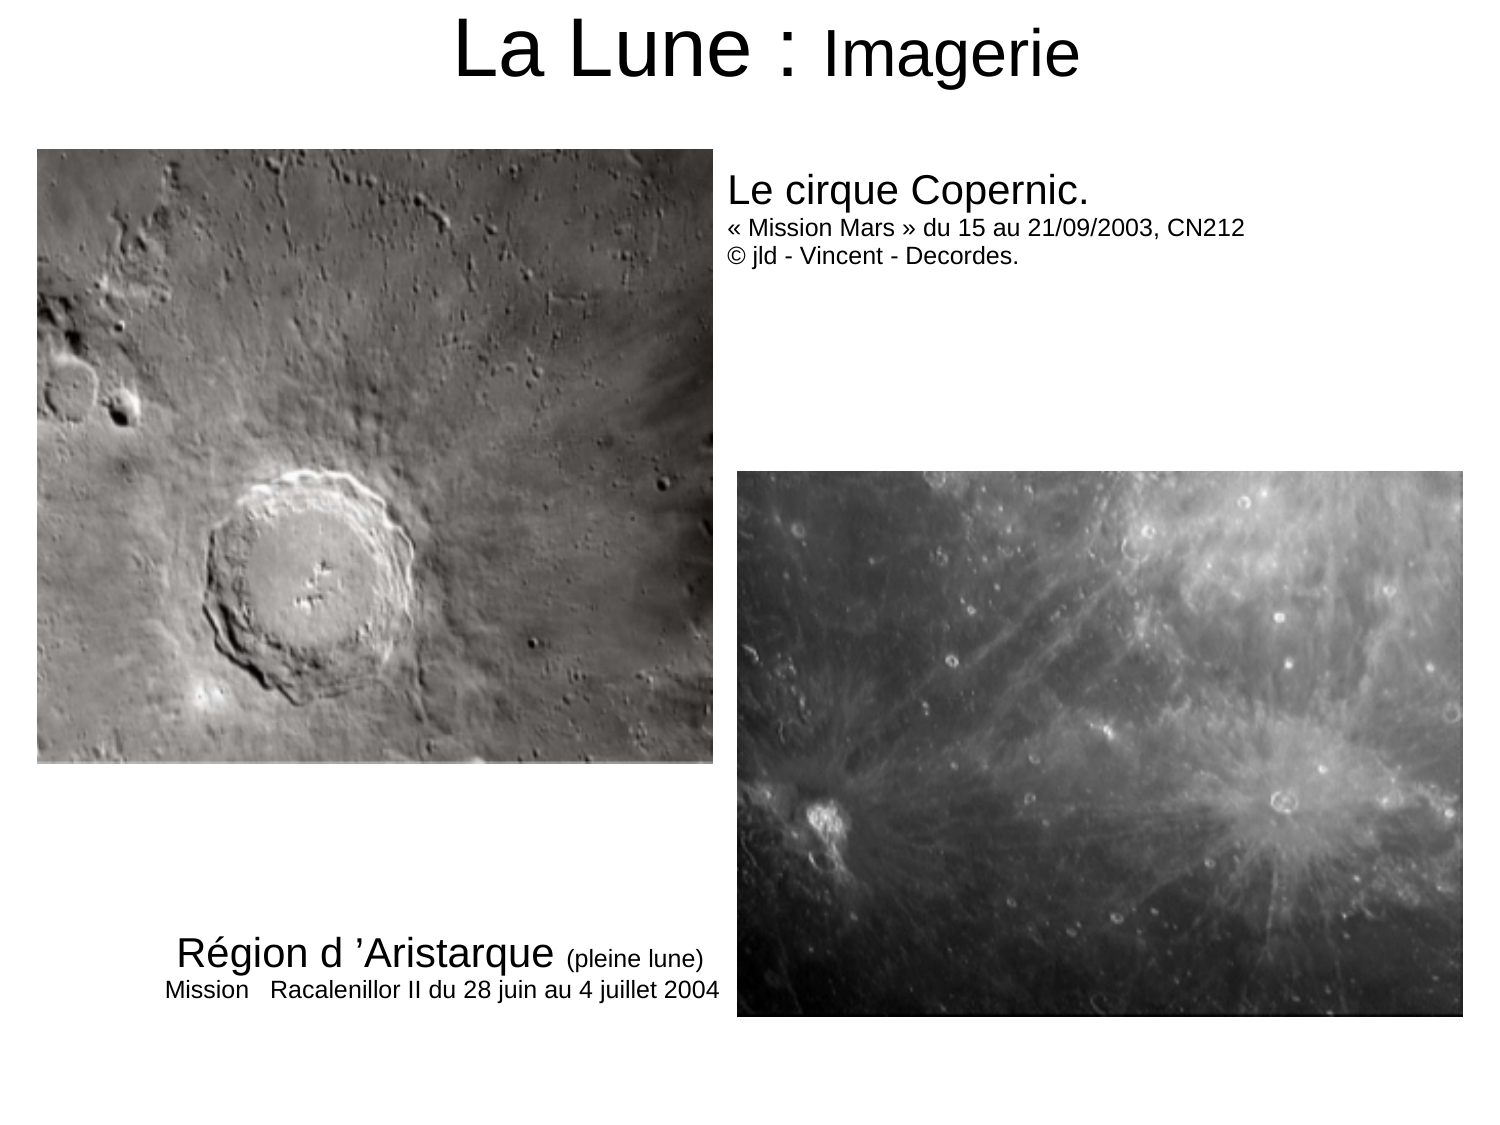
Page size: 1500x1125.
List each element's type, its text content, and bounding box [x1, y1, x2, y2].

text_box La Lune : Imagerie [437, 0, 1097, 102]
picture [737, 471, 1463, 1017]
text_box Le cirque Copernic. « Mission Mars » du 15 au 21/09/2003, CN212 © jld - Vincent - Decordes. [712, 162, 1269, 278]
text_box Région d ’Aristarque (pleine lune) Mission Racalenillor II du 28 juin au 4 juillet 2004 [149, 924, 737, 1012]
picture [37, 149, 713, 764]
